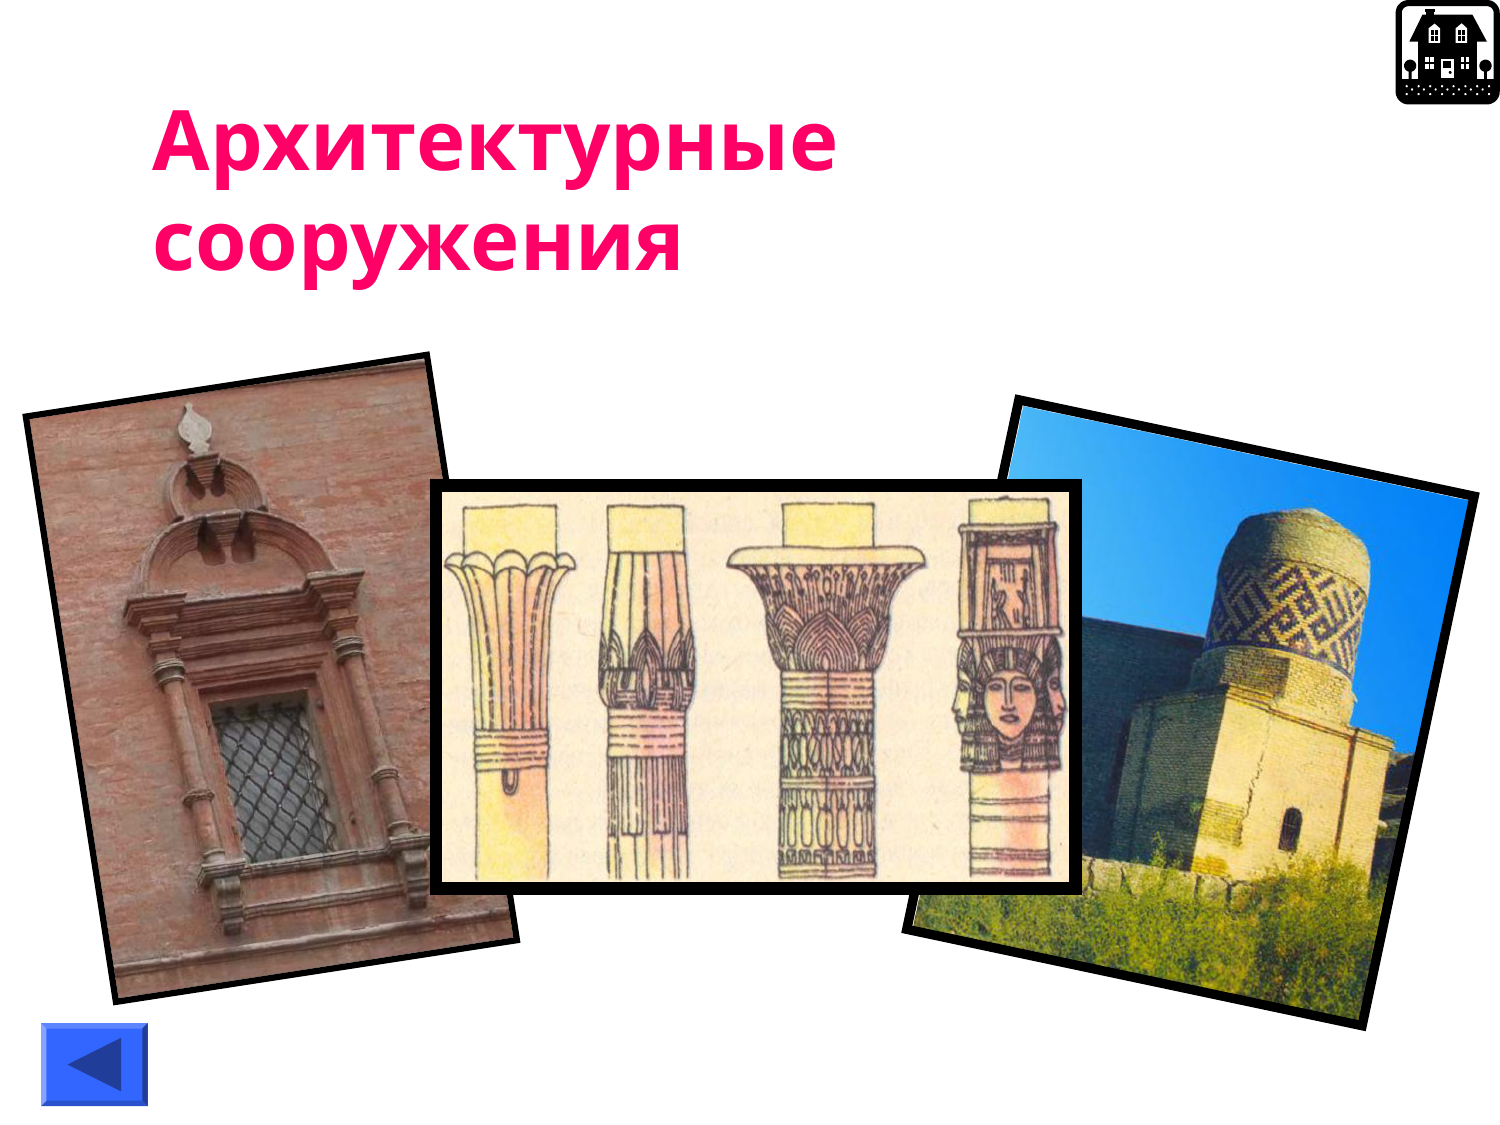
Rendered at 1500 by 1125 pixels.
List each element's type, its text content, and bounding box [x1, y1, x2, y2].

text_box [42, 1023, 148, 1107]
text_box Архитектурные сооружения [138, 79, 1365, 295]
picture [912, 405, 1469, 1021]
picture [1395, 0, 1500, 105]
picture [29, 358, 514, 999]
picture [442, 491, 1070, 883]
